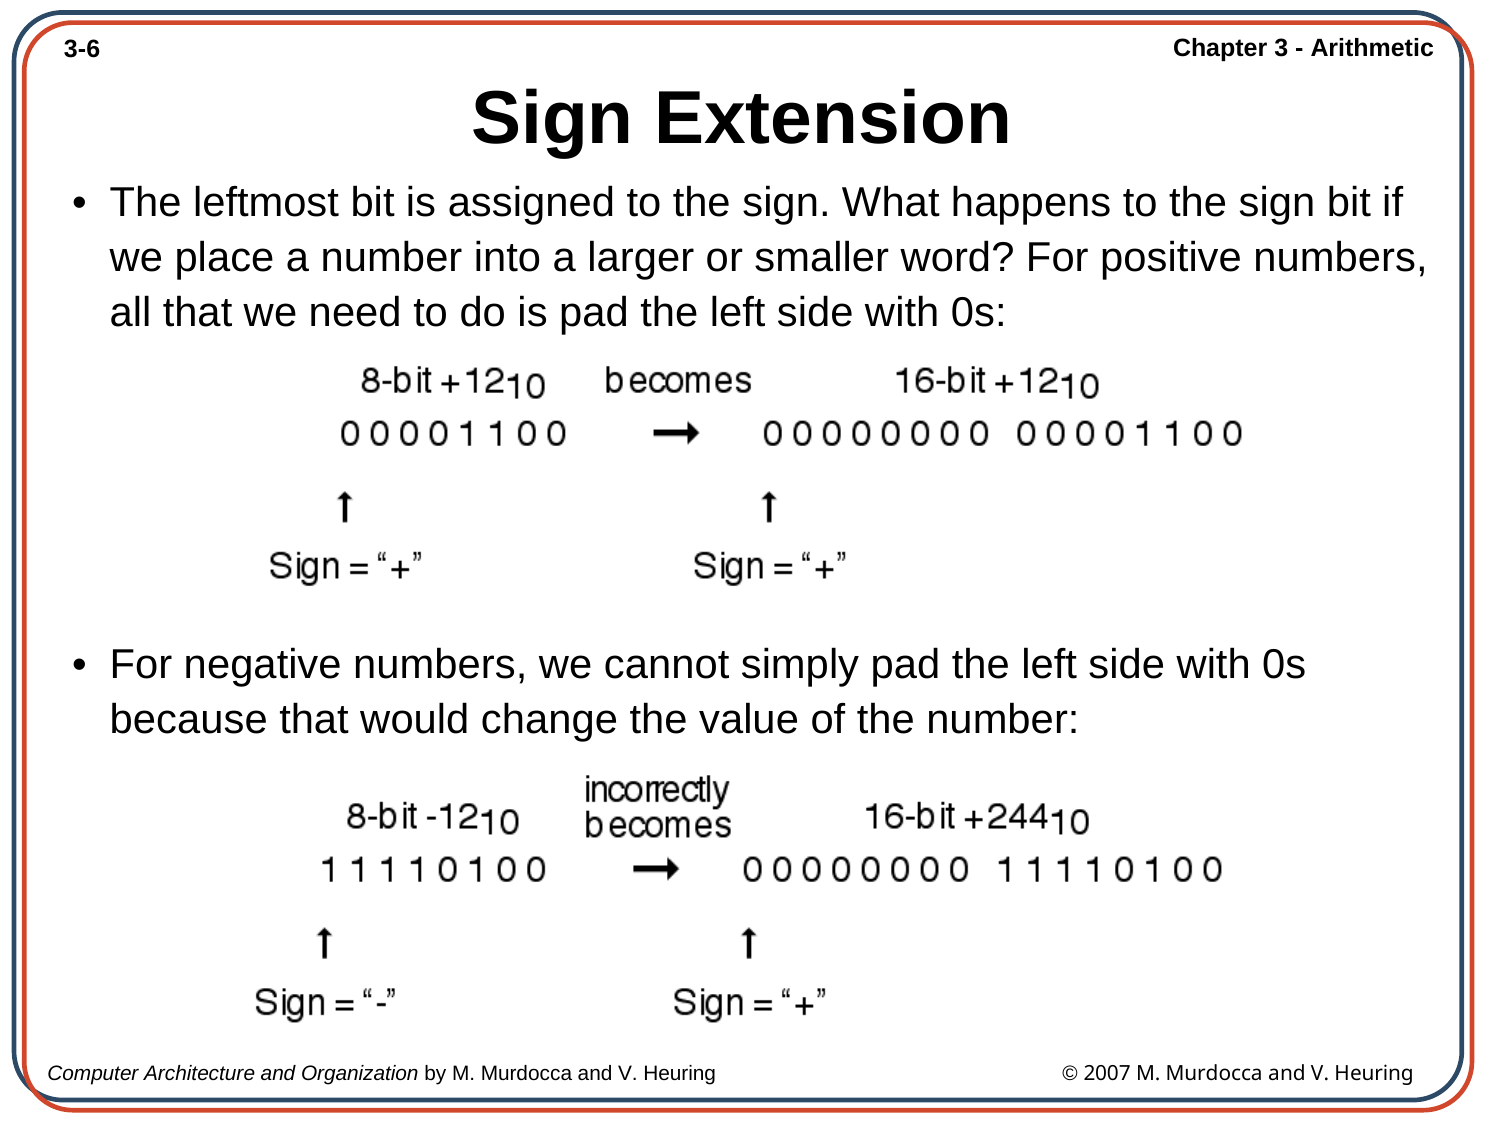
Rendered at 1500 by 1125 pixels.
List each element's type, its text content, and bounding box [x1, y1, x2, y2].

list • The leftmost bit is assigned to the sign. What happens to the sign bit if we place a number into a larger or smaller word? For positive numbers, all that we need to do is pad the left side with 0s: [37, 162, 1450, 350]
picture [262, 362, 1246, 589]
text_box • For negative numbers, we cannot simply pad the left side with 0s because that would change the value of the number: [37, 624, 1450, 763]
picture [249, 774, 1226, 1030]
title Sign Extension [37, 50, 1447, 162]
